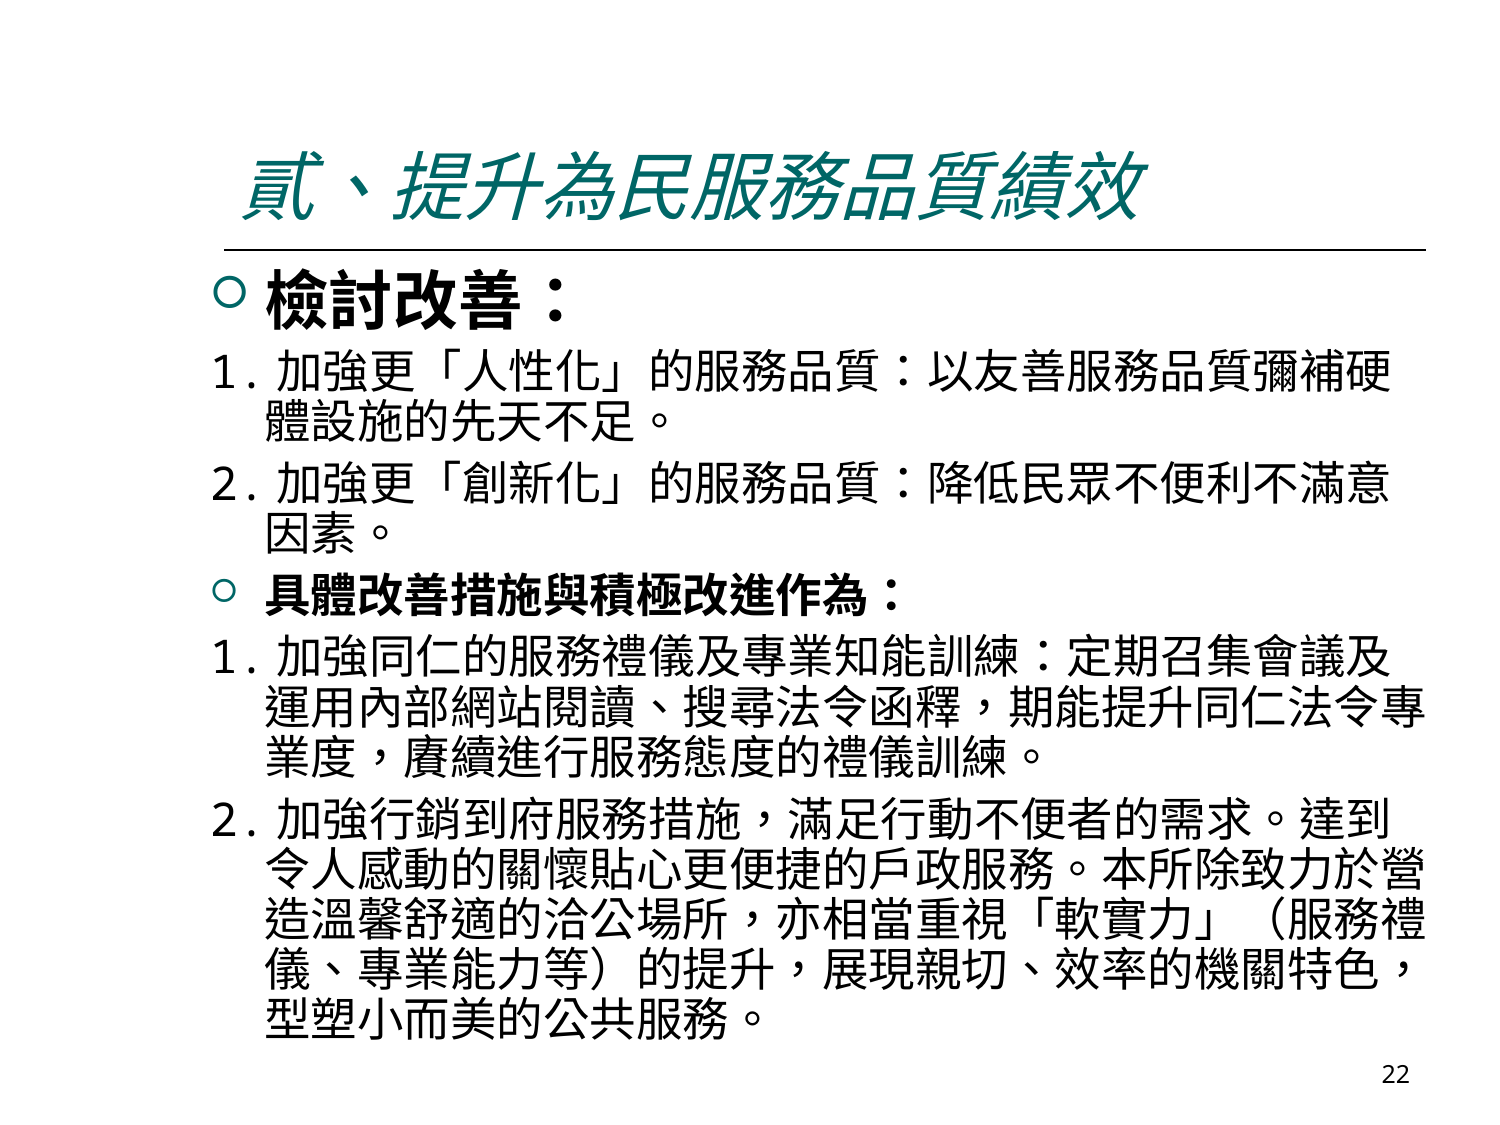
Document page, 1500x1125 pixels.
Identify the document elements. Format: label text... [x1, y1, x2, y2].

text_box <編號> [1074, 1059, 1426, 1101]
list 檢討改善： 1.加強更「人性化」的服務品質：以友善服務品質彌補硬體設施的先天不足。 2.加強更「創新化」的服務品質：降低民眾不便利不滿意因素。 具體改善措施與積極改進作為： 1.加強同仁的服務禮儀及專業知能訓練：定期召集會議及運用內部網站閱讀、搜尋法令函釋，期能提升同仁法令專業度，賡續進行服務態度的禮儀訓練。 2.加強行銷到府服務措施，滿足行動不便者的需求。達到令人感動的關懷貼心更便捷的戶政服務。本所除致力於營造溫馨舒適的洽公場所，亦相當重視「軟實力」（服務禮儀、專業能力等）的提升，展現親切、效率的機關特色，型塑小而美的公共服務。 [194, 267, 1447, 1059]
title 貳、提升為民服務品質績效 [224, 49, 1425, 237]
